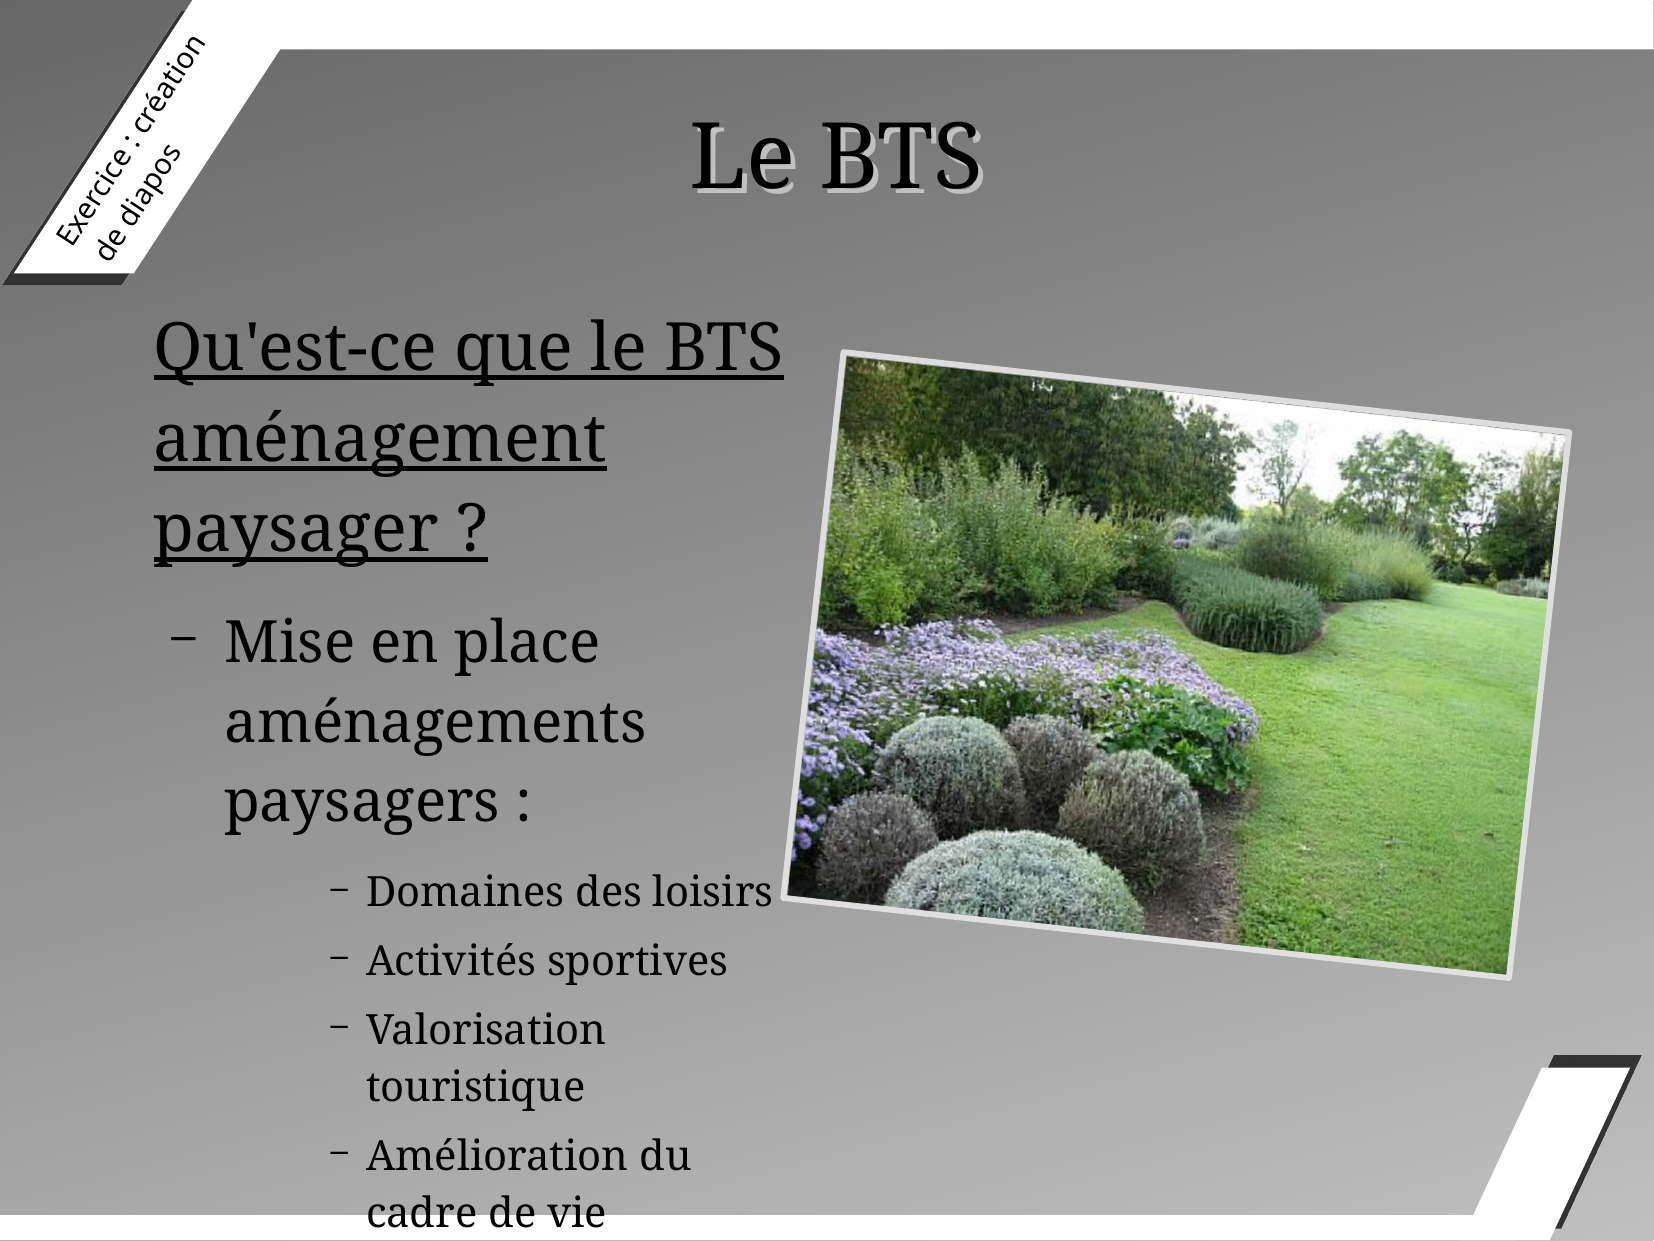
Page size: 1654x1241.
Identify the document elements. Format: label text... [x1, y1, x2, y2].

list Qu'est-ce que le BTS aménagement paysager ? Mise en place aménagements paysagers : Domaines des loisirs Activités sportives Valorisation touristique Amélioration du cadre de vie Préservation du patrimoine culturel [82, 298, 803, 1019]
title Le BTS [282, 49, 1391, 257]
picture [786, 355, 1566, 975]
